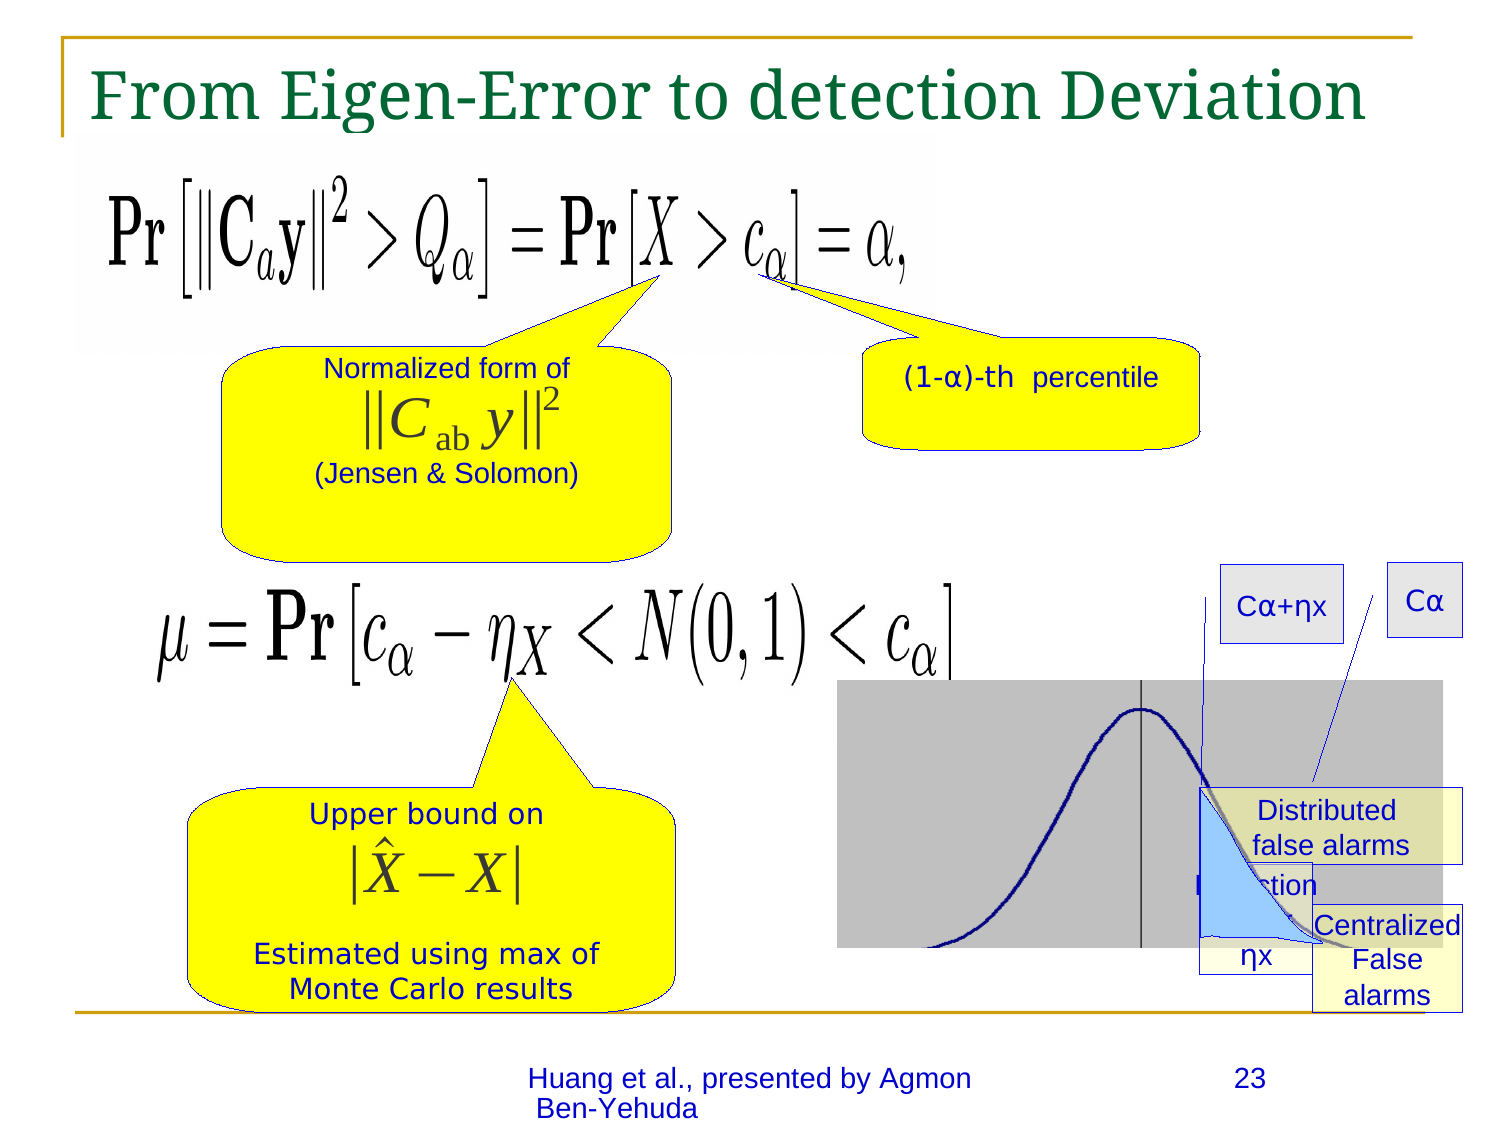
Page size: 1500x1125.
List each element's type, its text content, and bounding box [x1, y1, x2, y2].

picture [1313, 865, 1444, 904]
picture [103, 517, 1444, 948]
title From Eigen-Error to detection Deviation [75, 45, 1500, 188]
text_box Normalized form of (Jensen & Solomon) [221, 275, 672, 563]
chart [323, 830, 550, 928]
text_box Distributed false alarms [1201, 787, 1463, 865]
text_box Cα [1388, 563, 1463, 638]
text_box Cα+ηx [1220, 565, 1343, 644]
picture [73, 133, 937, 354]
chart [337, 375, 587, 473]
text_box [1200, 787, 1323, 944]
text_box (1-α)-th percentile [758, 274, 1201, 451]
text_box Upper bound on Estimated using max of Monte Carlo results [187, 677, 676, 1013]
text_box Detection Error ηx [1248, 862, 1313, 937]
text_box Centralized False alarms [1312, 904, 1463, 1013]
text_box Detection Error ηx [1199, 895, 1313, 975]
